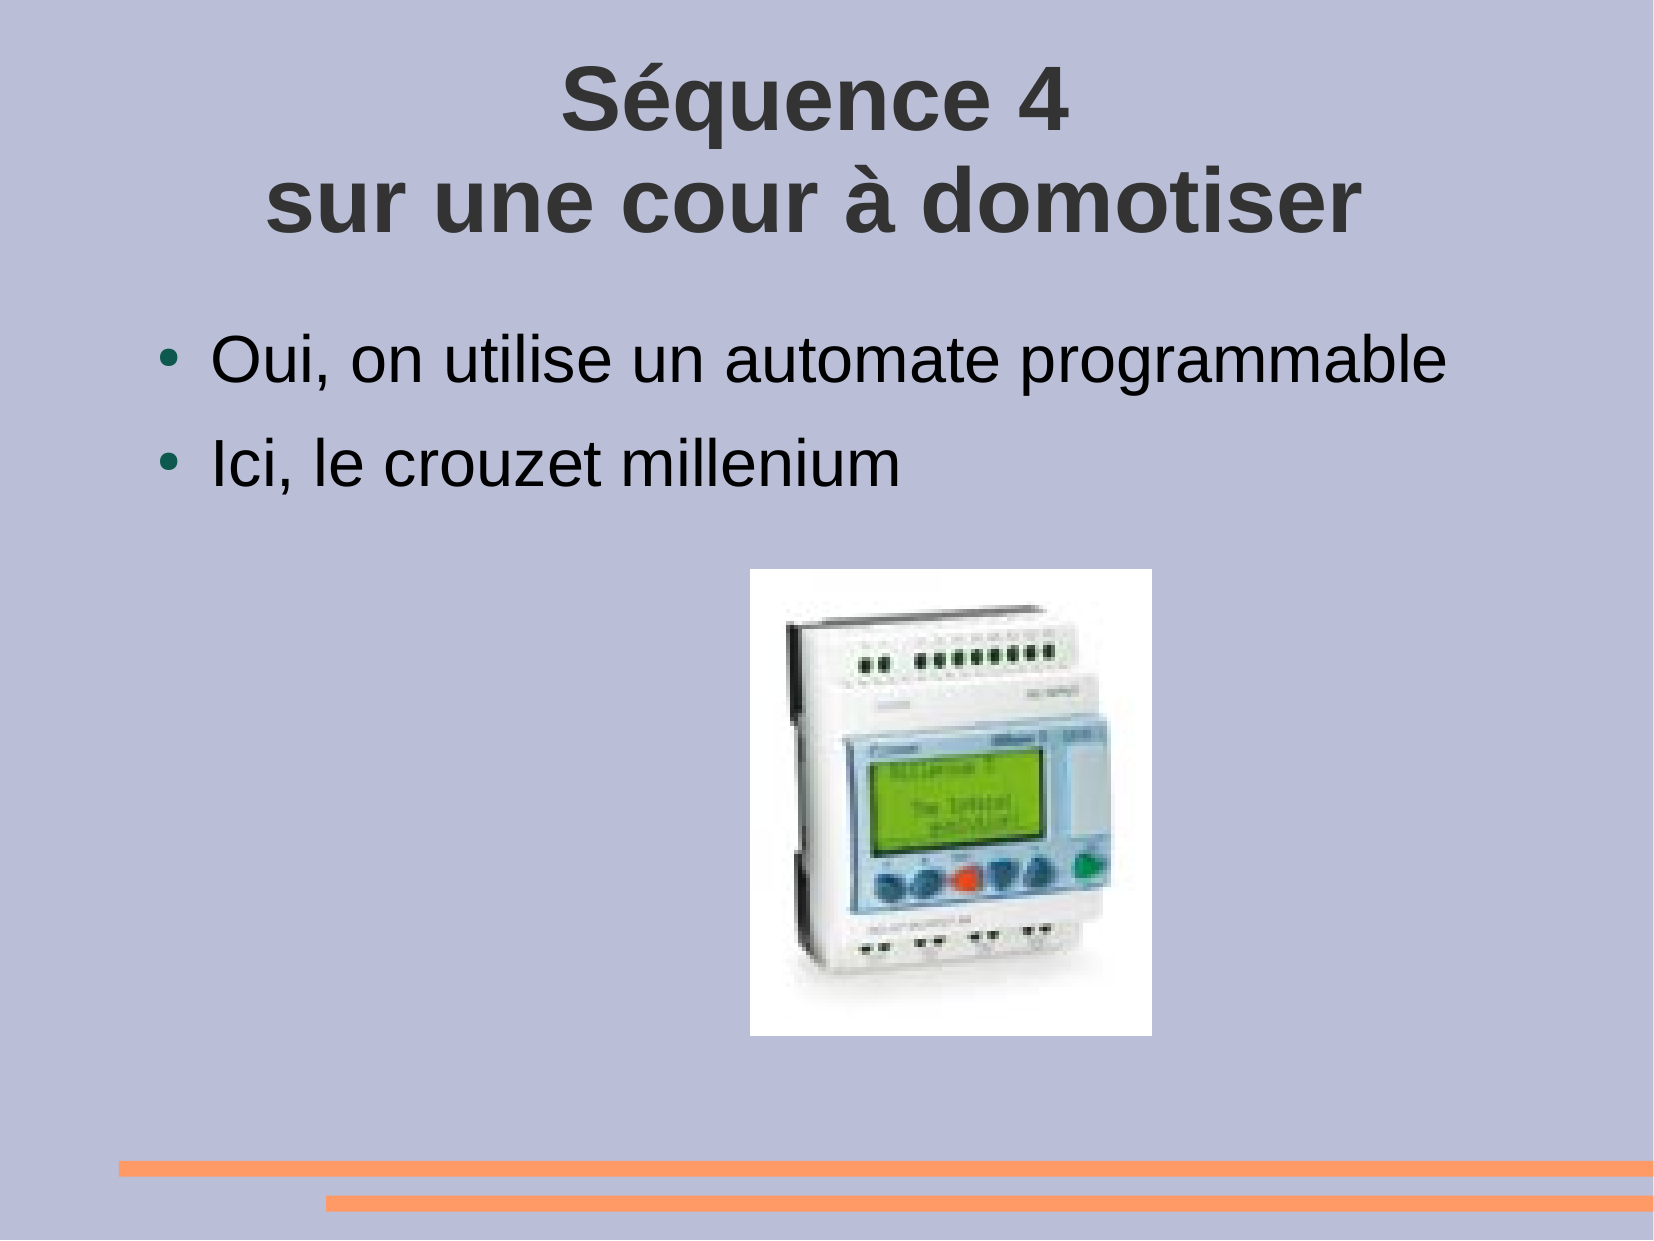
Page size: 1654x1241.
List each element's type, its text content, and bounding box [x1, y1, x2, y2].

list Oui, on utilise un automate programmable Ici, le crouzet millenium [121, 322, 1561, 1132]
title Séquence 4 sur une cour à domotiser [121, 46, 1534, 254]
picture [750, 569, 1152, 1036]
